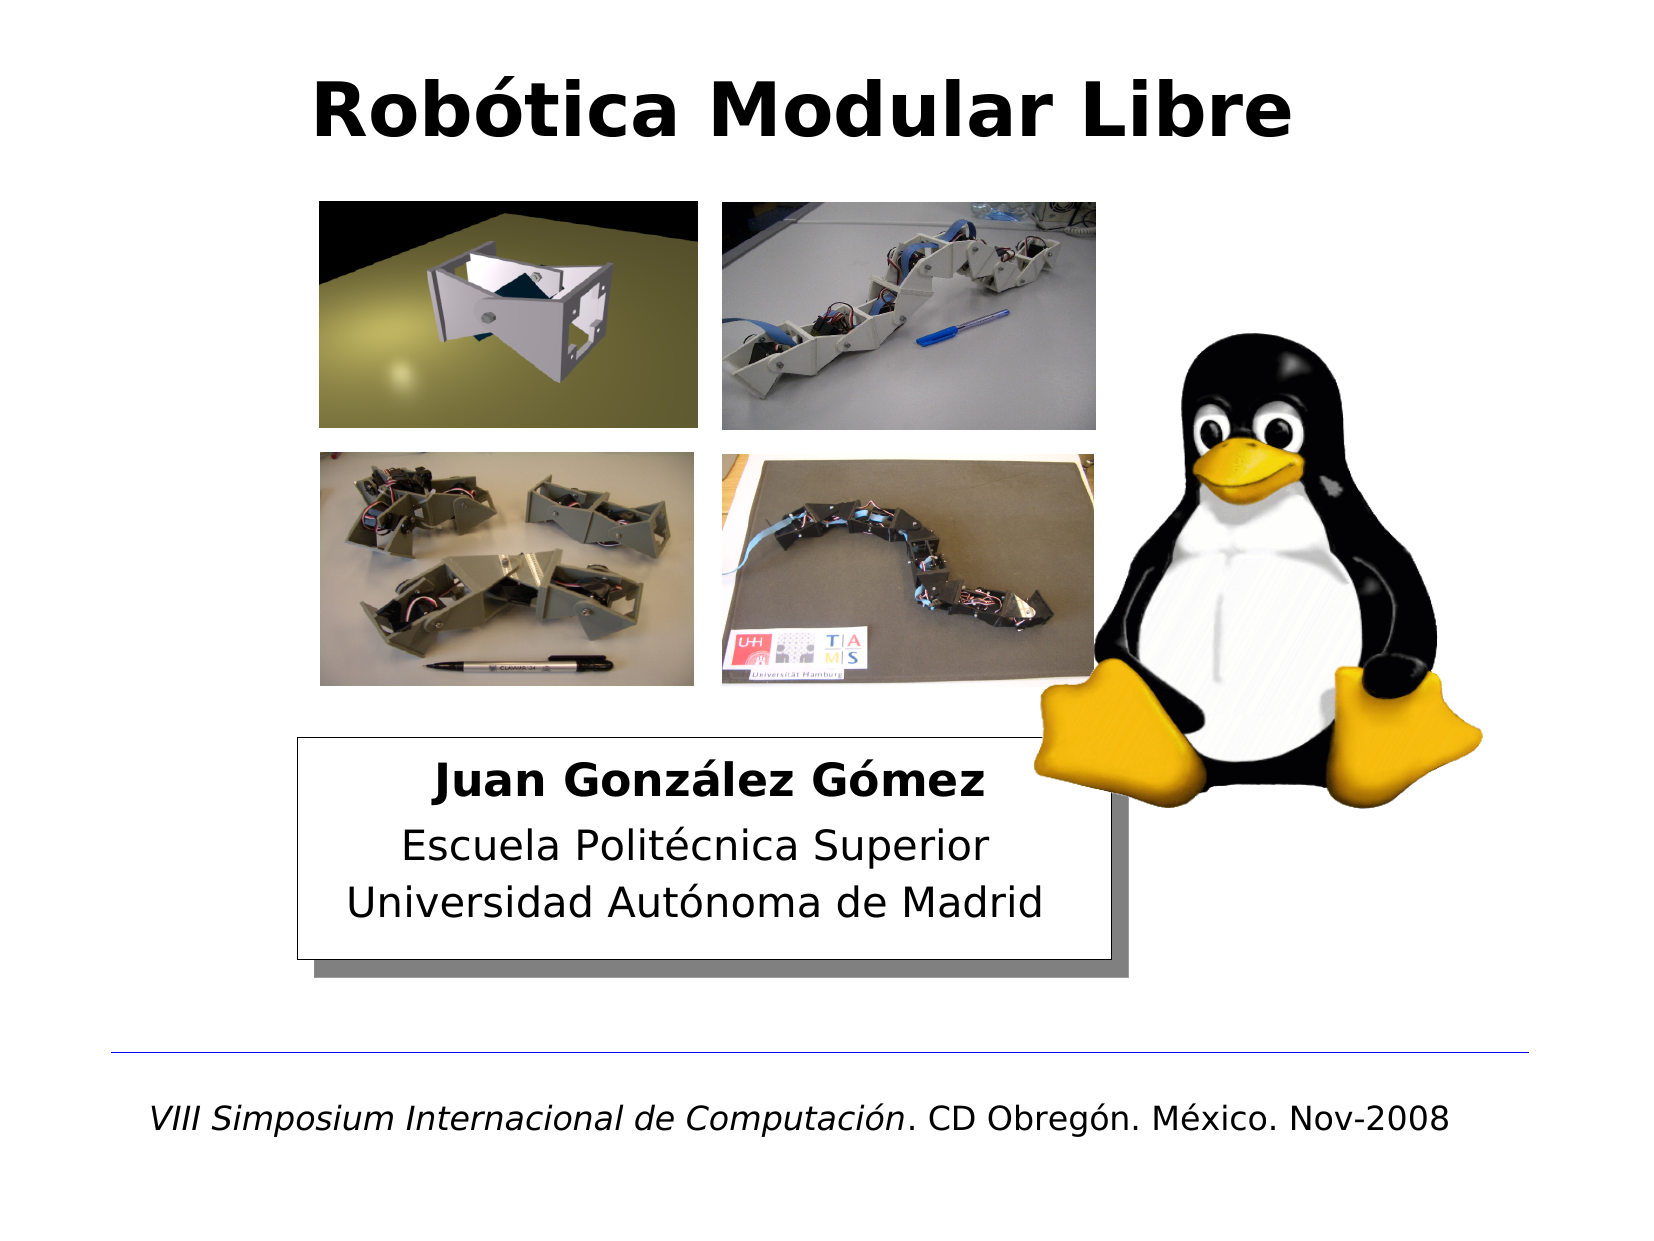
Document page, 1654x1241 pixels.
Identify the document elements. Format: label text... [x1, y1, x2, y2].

picture [320, 452, 694, 686]
text_box VIII Simposium Internacional de Computación. CD Obregón. México. Nov-2008 [134, 1092, 1442, 1146]
picture [722, 202, 1483, 809]
picture [319, 201, 698, 428]
text_box [297, 737, 1112, 960]
text_box Robótica Modular Libre [295, 59, 1291, 162]
text_box Juan González Gómez [419, 746, 990, 815]
text_box Escuela Politécnica Superior Universidad Autónoma de Madrid [213, 813, 1103, 936]
